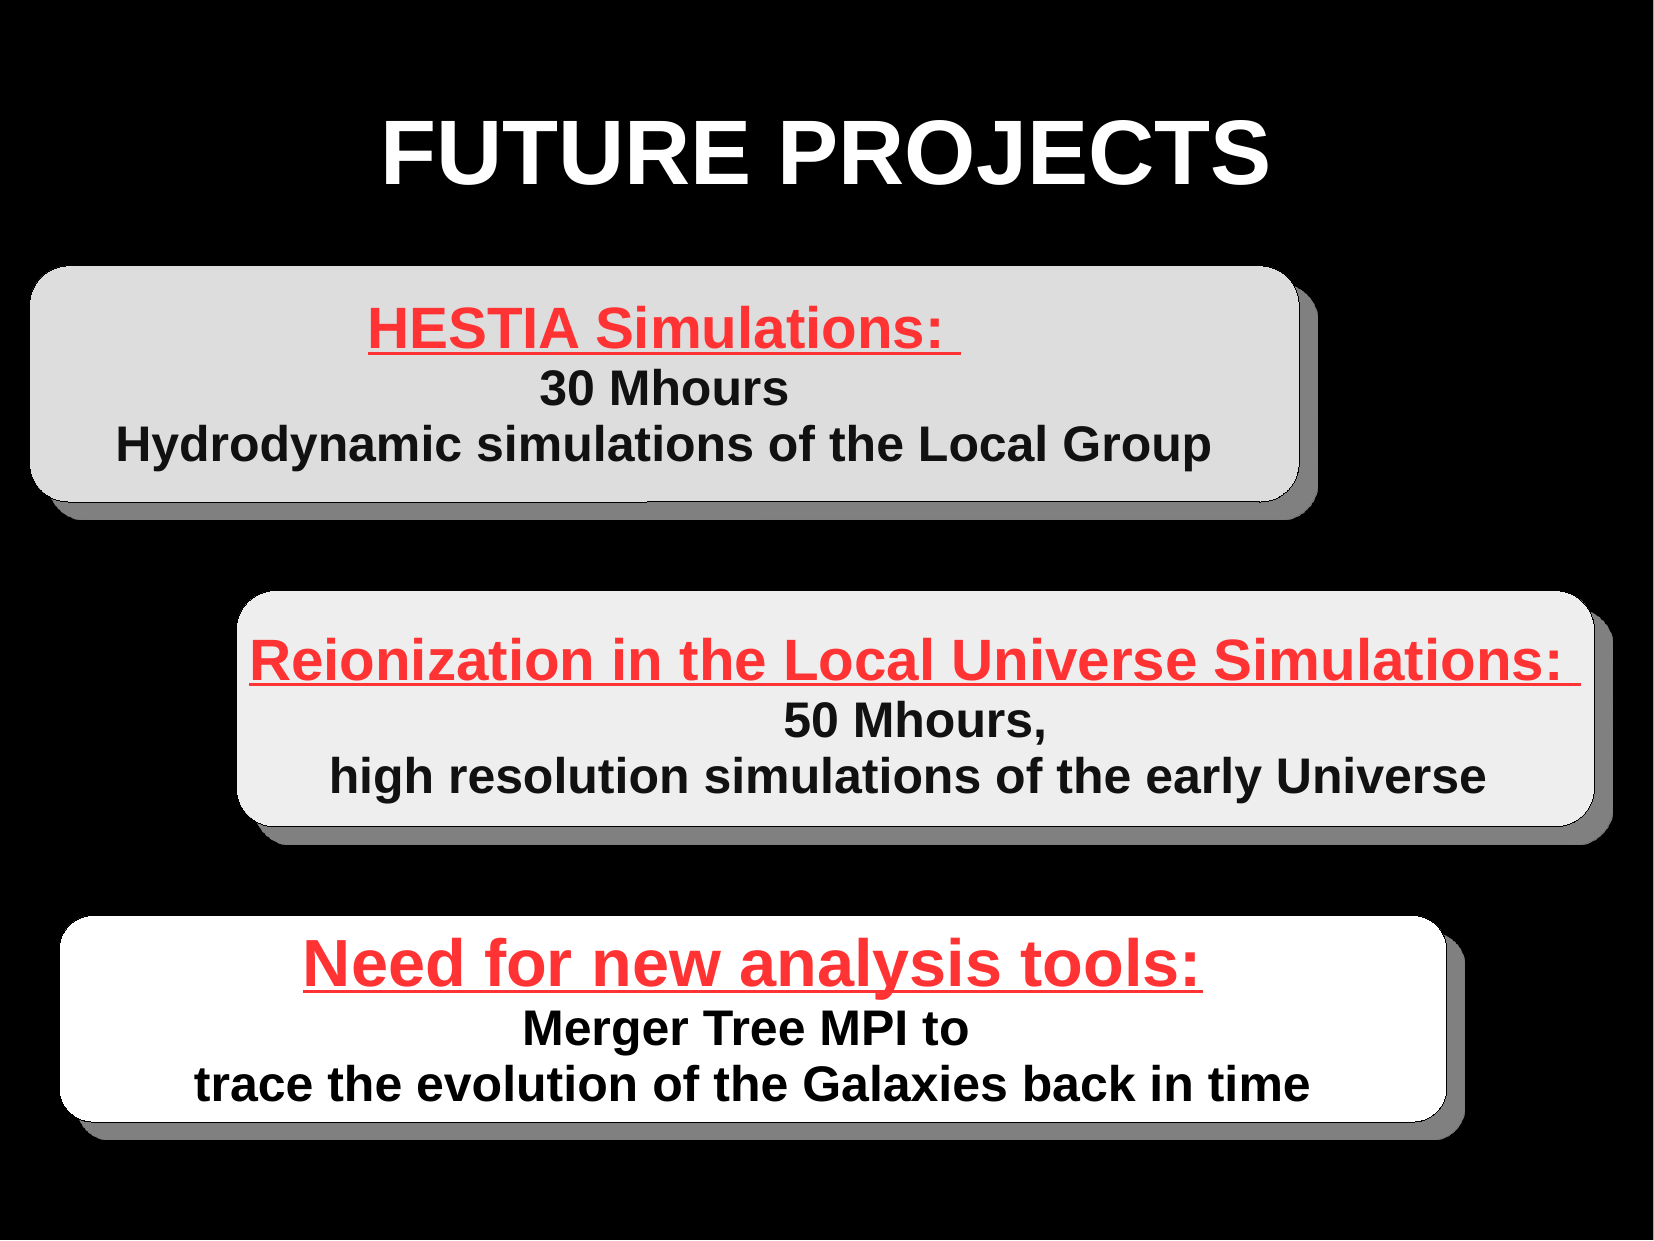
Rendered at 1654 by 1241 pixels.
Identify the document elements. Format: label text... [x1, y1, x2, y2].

text_box HESTIA Simulations: 30 Mhours Hydrodynamic simulations of the Local Group [29, 265, 1300, 503]
text_box Reionization in the Local Universe Simulations: 50 Mhours, high resolution simulations of the early Universe [236, 590, 1595, 827]
title FUTURE PROJECTS [82, 49, 1571, 257]
text_box Need for new analysis tools: Merger Tree MPI to trace the evolution of the Galaxies back in time [59, 915, 1447, 1123]
